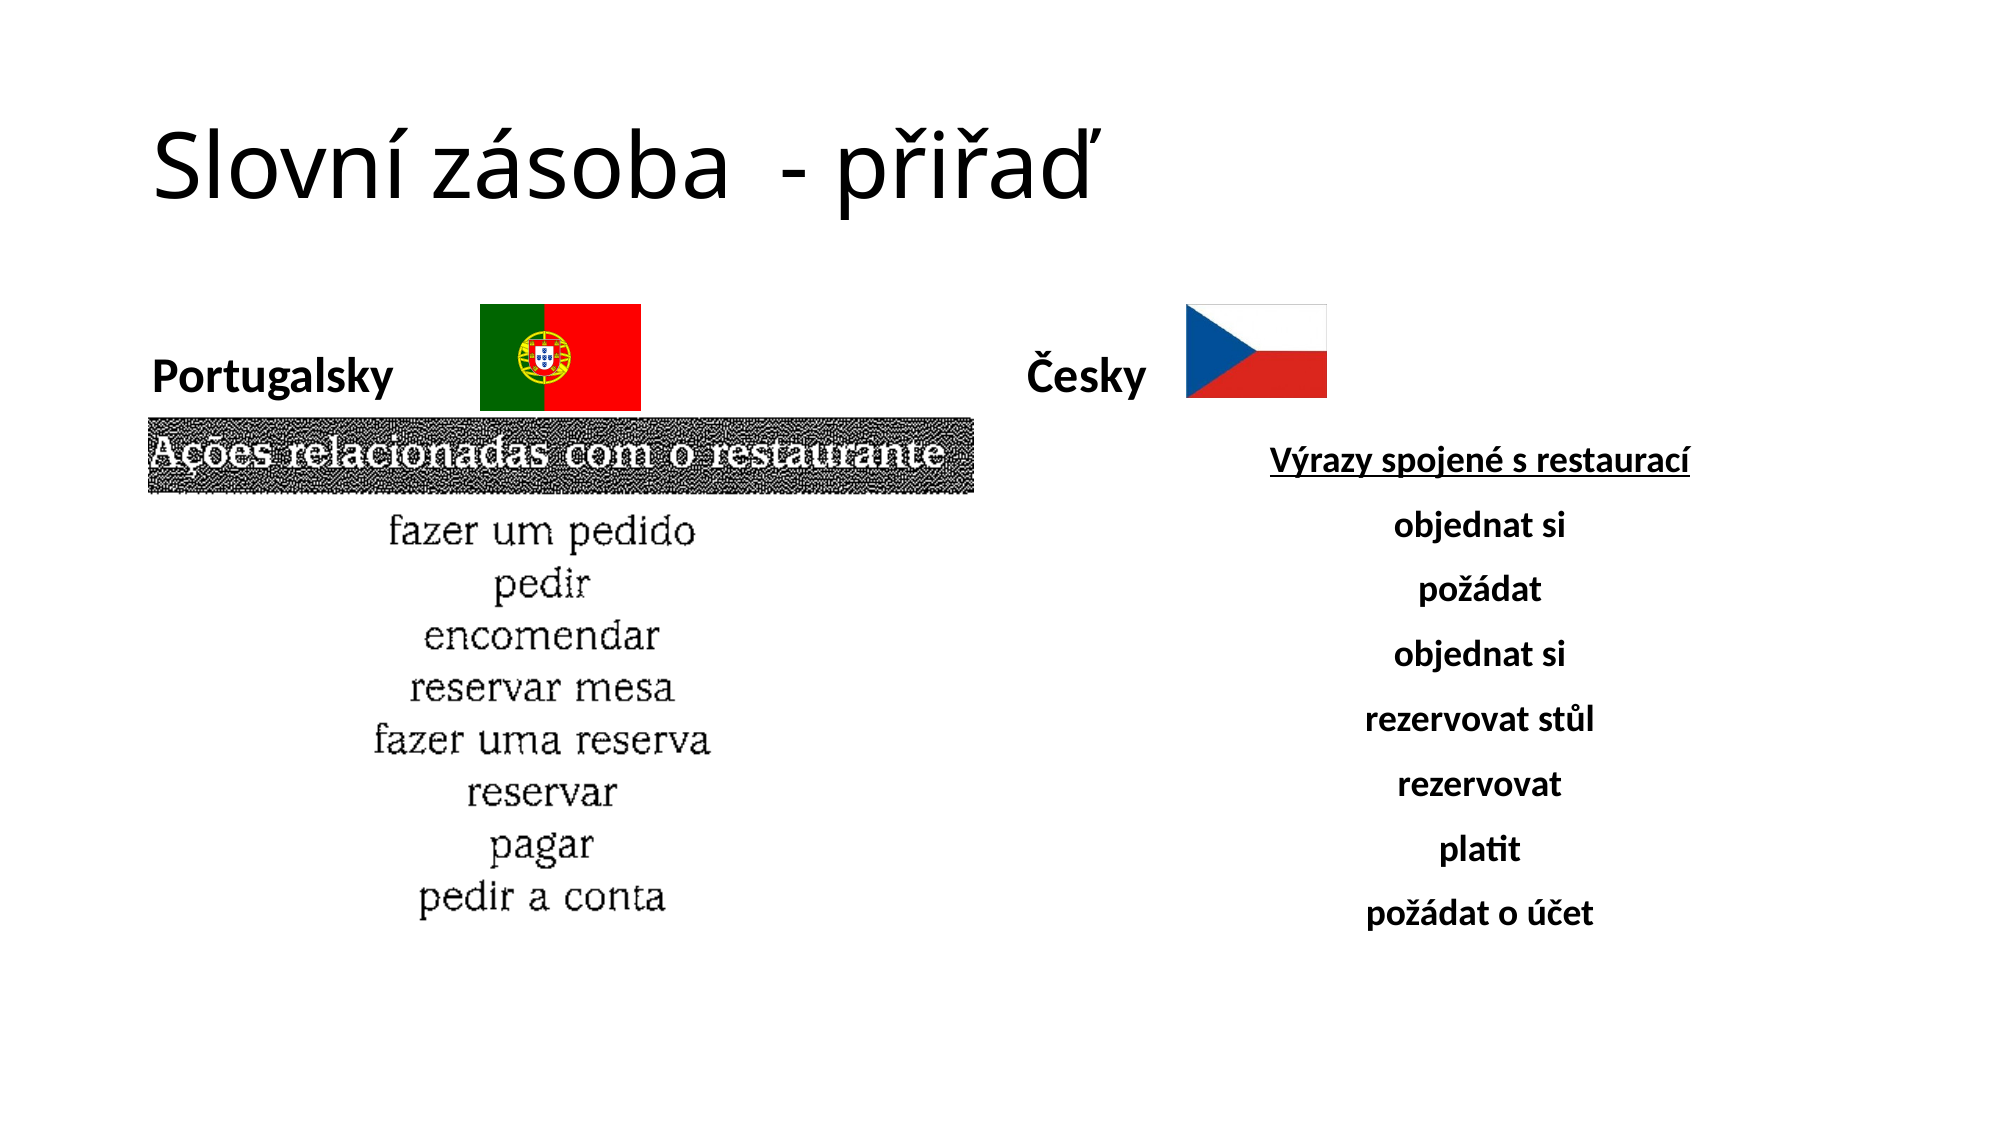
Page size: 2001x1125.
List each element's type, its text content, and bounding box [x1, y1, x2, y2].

picture [1186, 304, 1327, 398]
list Česky [1012, 275, 1863, 411]
text_box Výrazy spojené s restaurací objednat si požádat objednat si rezervovat stůl rezervovat platit požádat o účet [1101, 424, 1859, 1006]
list [1012, 424, 1863, 1066]
list Portugalsky [137, 275, 984, 411]
picture [148, 413, 974, 1013]
picture [480, 304, 641, 411]
title Slovní zásoba - přiřaď [137, 59, 1863, 278]
